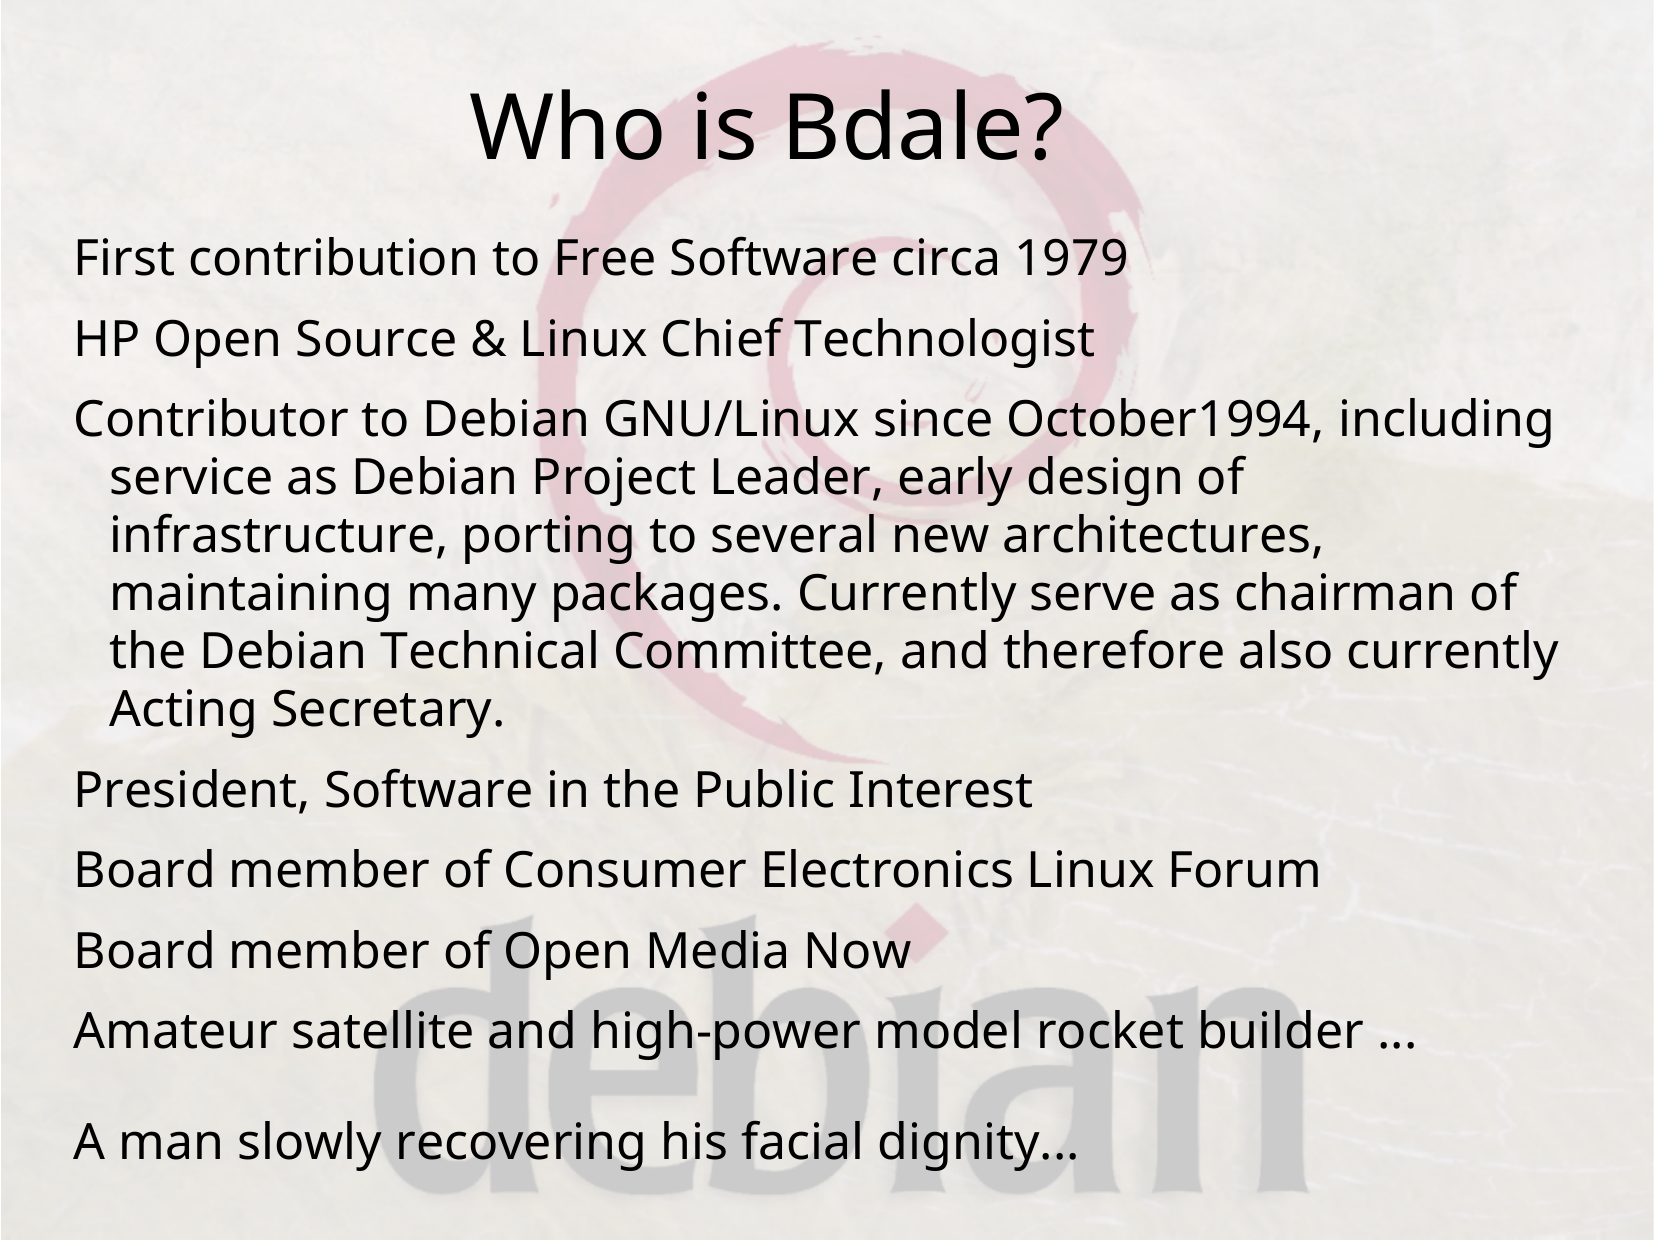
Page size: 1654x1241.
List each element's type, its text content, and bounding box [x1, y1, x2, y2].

picture [1, 0, 1654, 1240]
title Who is Bdale? [77, 20, 1457, 228]
list First contribution to Free Software circa 1979 HP Open Source & Linux Chief Technologist Contributor to Debian GNU/Linux since October1994, including service as Debian Project Leader, early design of infrastructure, porting to several new architectures, maintaining many packages. Currently serve as chairman of the Debian Technical Committee, and therefore also currently Acting Secretary. President, Software in the Public Interest Board member of Consumer Electronics Linux Forum Board member of Open Media Now Amateur satellite and high-power model rocket builder ... A man slowly recovering his facial dignity... [72, 229, 1568, 1139]
